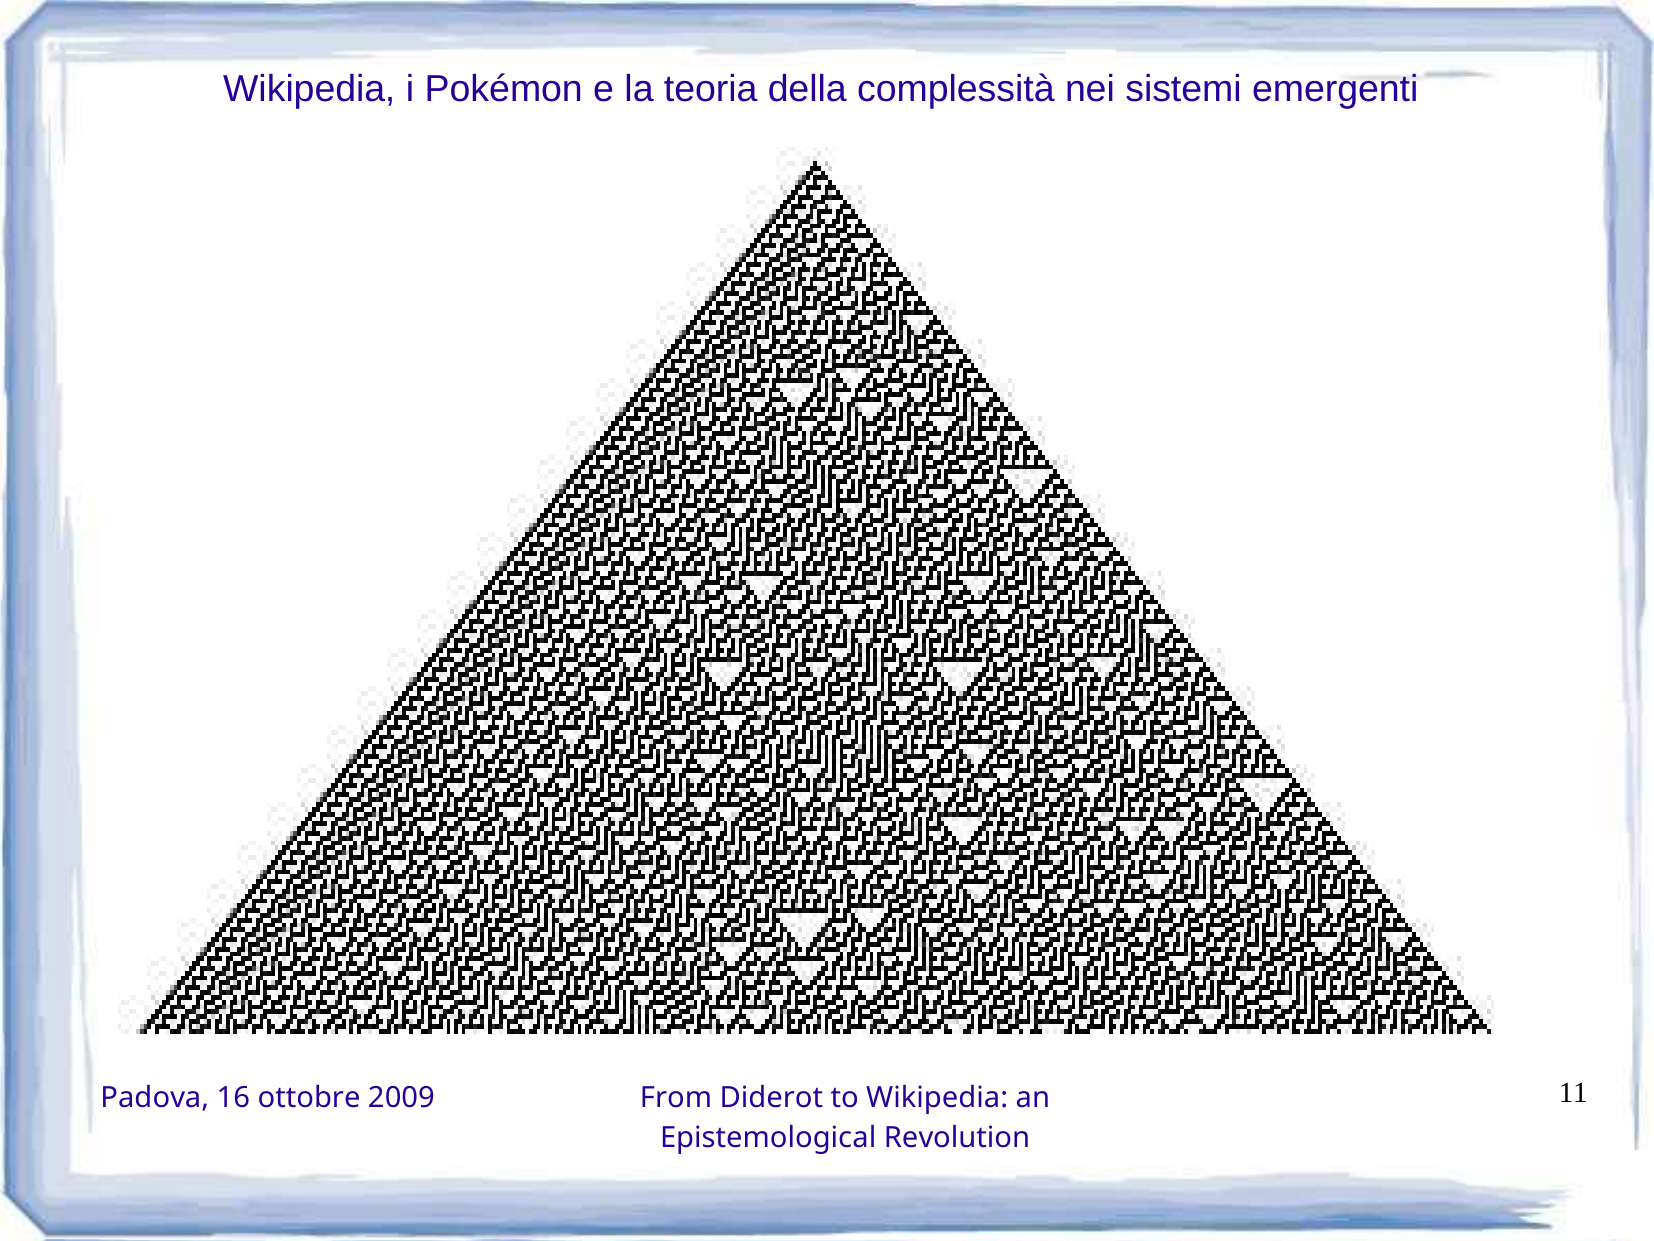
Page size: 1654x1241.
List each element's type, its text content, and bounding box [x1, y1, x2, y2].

picture [0, 0, 1654, 1241]
title Wikipedia, i Pokémon e la teoria della complessità nei sistemi emergenti [76, 59, 1565, 119]
